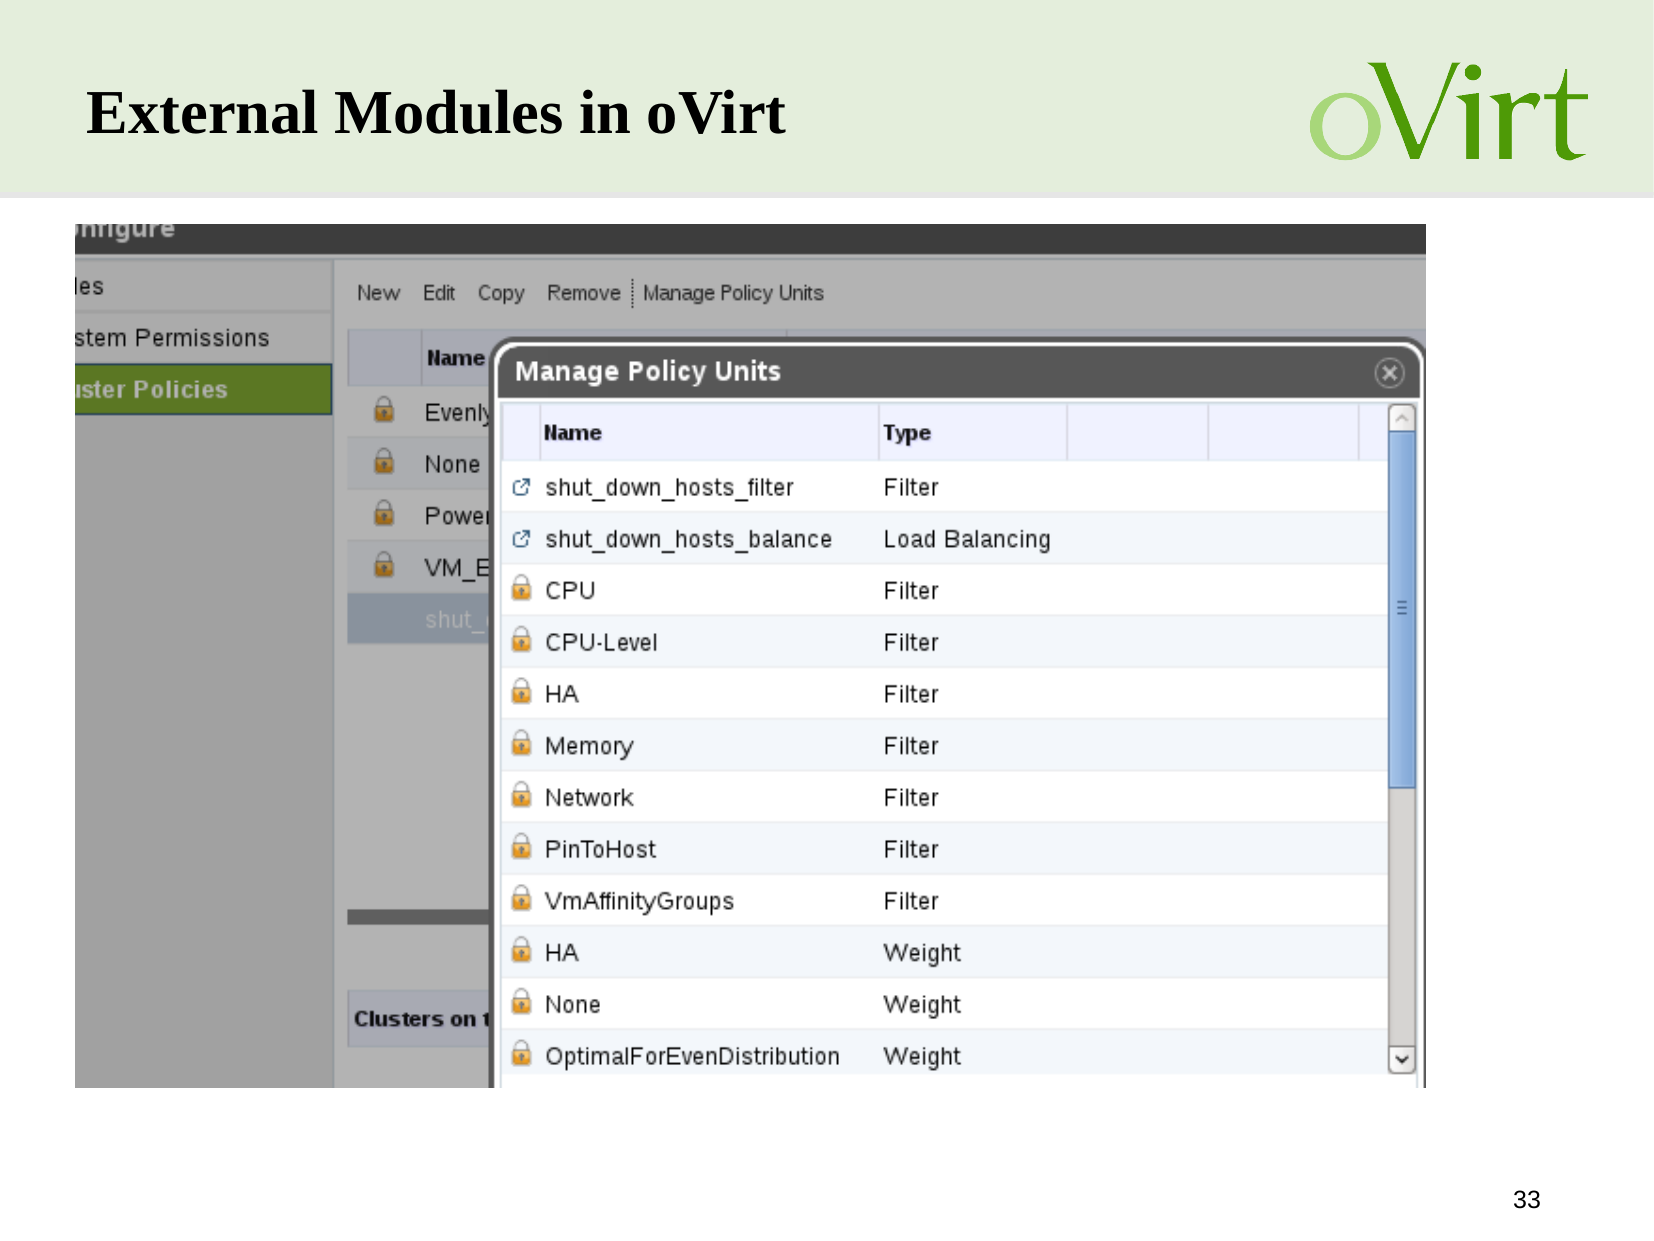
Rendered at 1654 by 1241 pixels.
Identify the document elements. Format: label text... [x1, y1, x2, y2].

picture [1307, 36, 1613, 180]
title External Modules in oVirt [86, 36, 1307, 188]
picture [75, 224, 1426, 1088]
